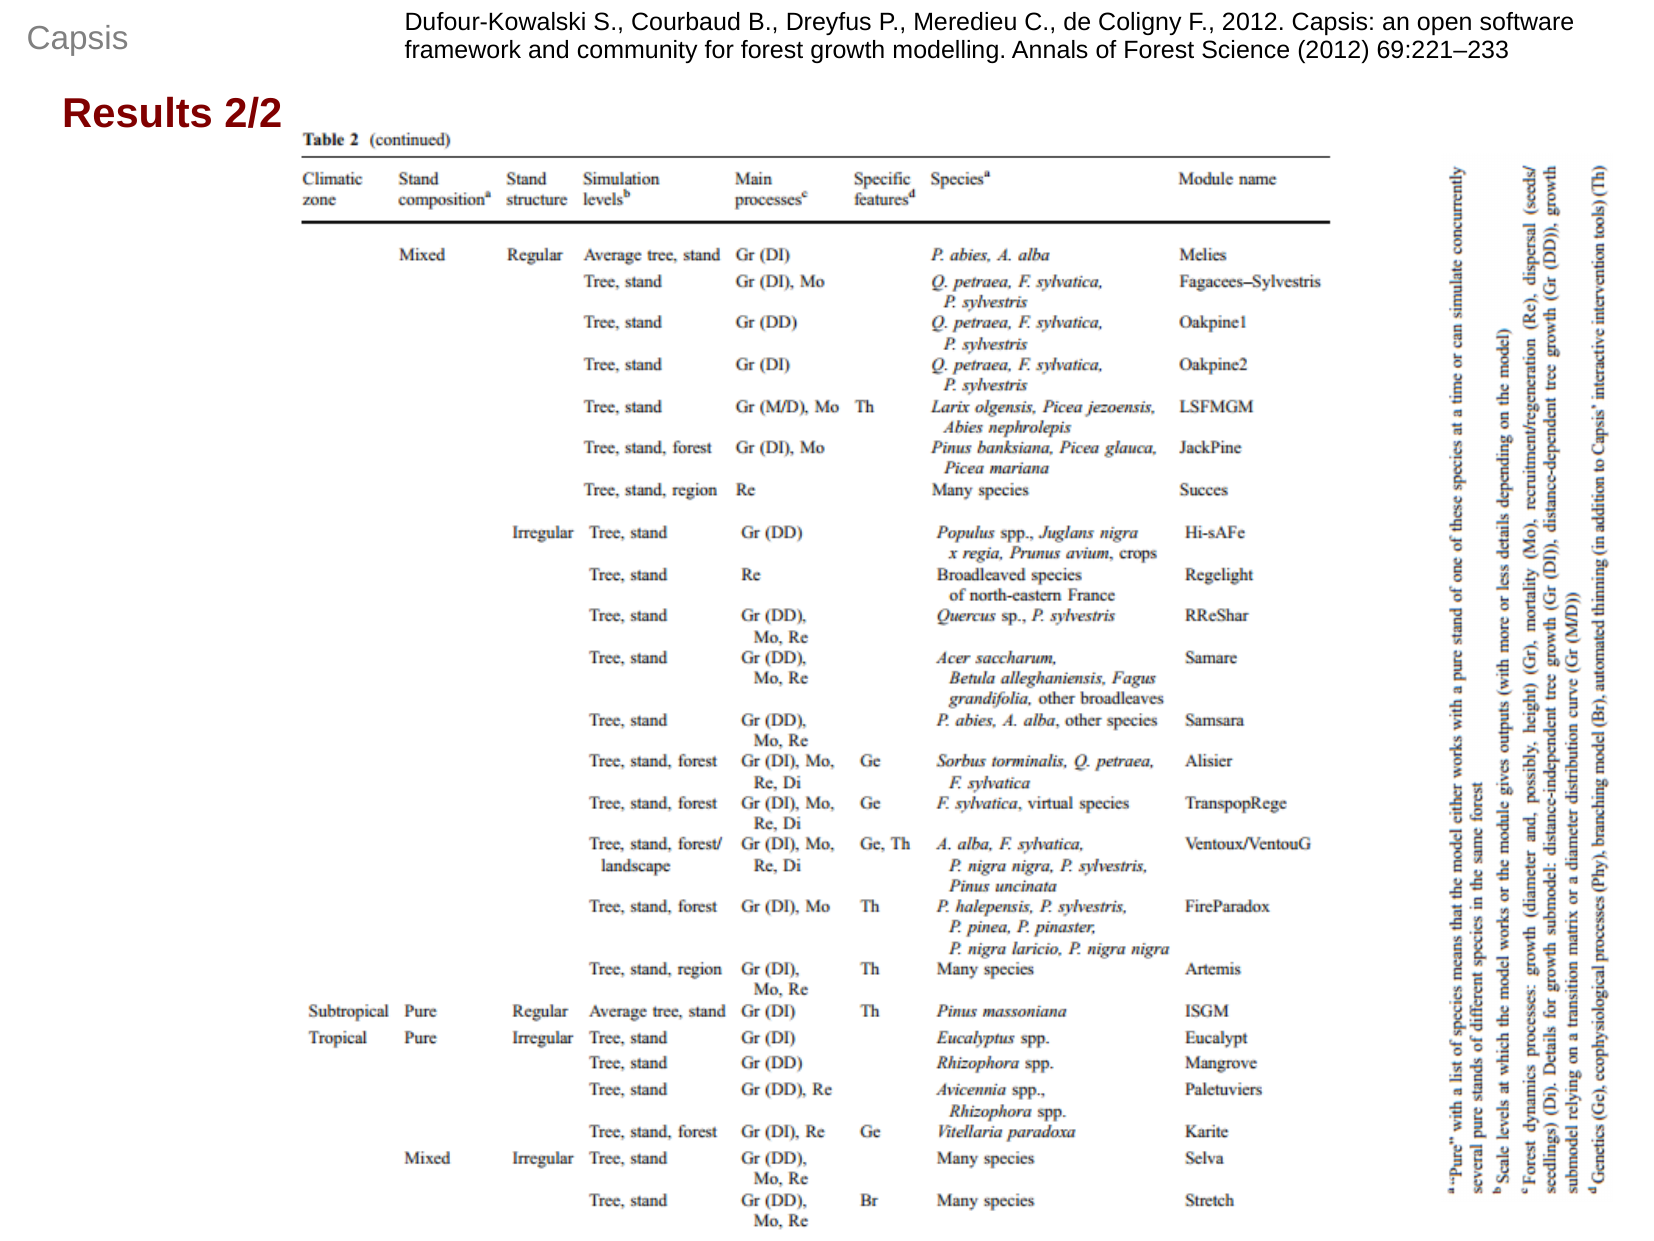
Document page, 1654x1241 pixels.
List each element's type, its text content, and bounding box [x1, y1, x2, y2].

picture [294, 144, 1346, 232]
text_box Dufour-Kowalski S., Courbaud B., Dreyfus P., Meredieu C., de Coligny F., 2012. Capsis: an open software framework and community for forest growth modelling. Annals of Forest Science (2012) 69:221–233 [389, 0, 1595, 71]
text_box Results 2/2 [47, 82, 1418, 144]
picture [292, 245, 1358, 1236]
picture [1441, 153, 1613, 1203]
text_box Capsis [11, 11, 426, 64]
